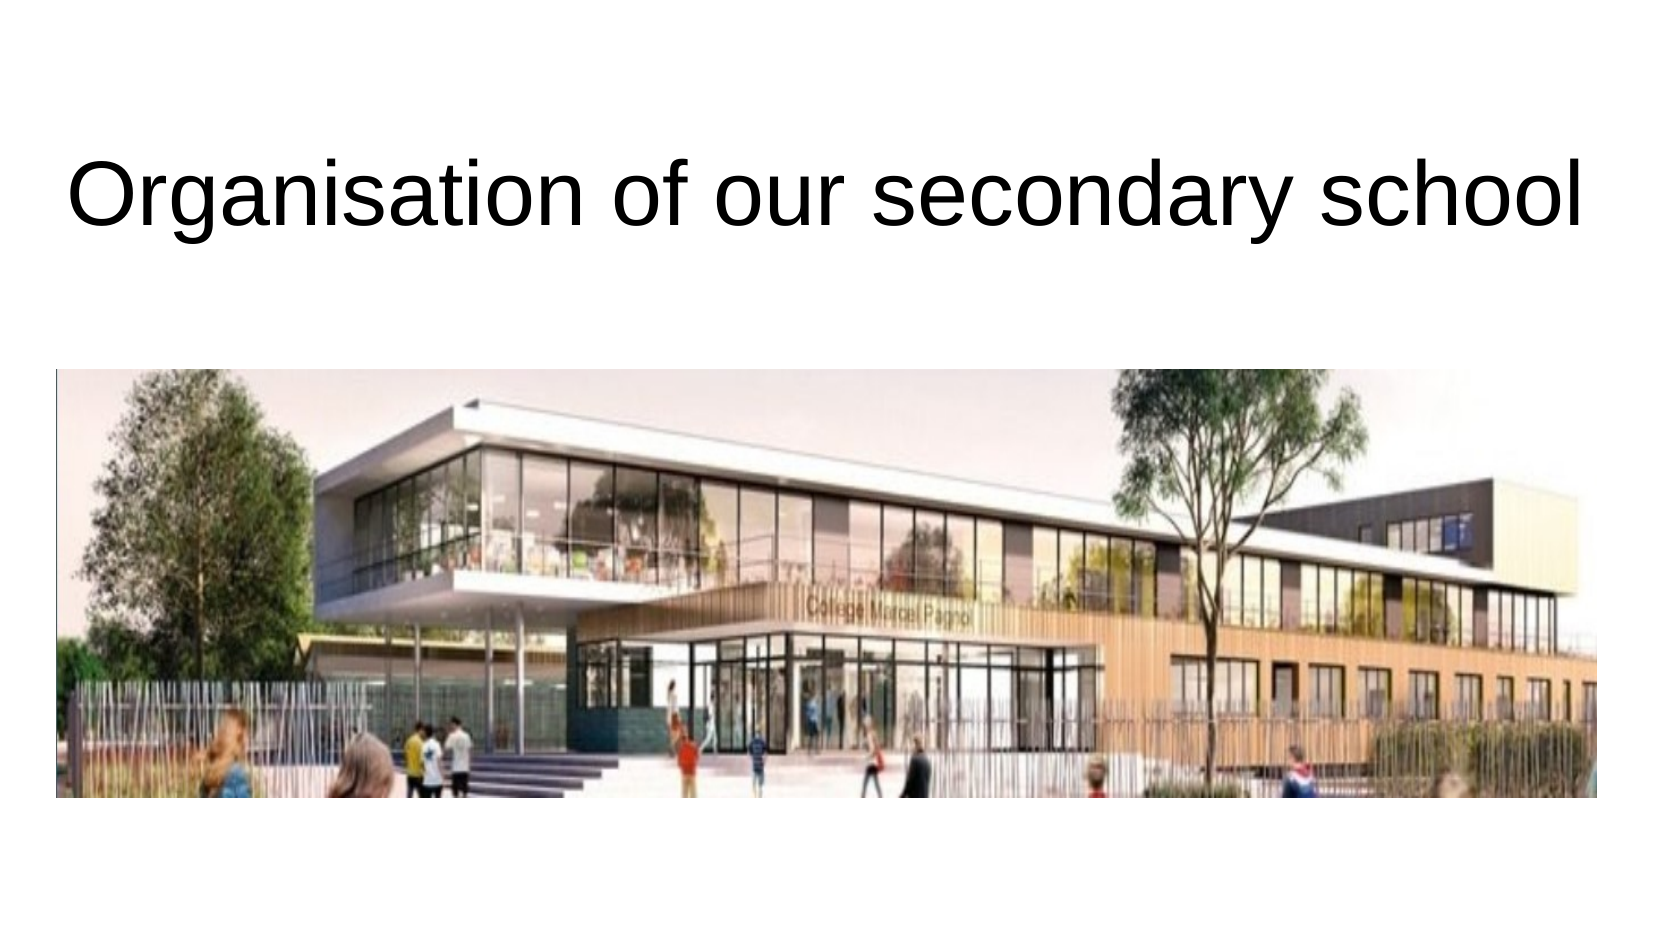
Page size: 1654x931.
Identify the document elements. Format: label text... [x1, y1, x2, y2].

picture [56, 369, 1597, 798]
title Organisation of our secondary school [34, 132, 1619, 244]
